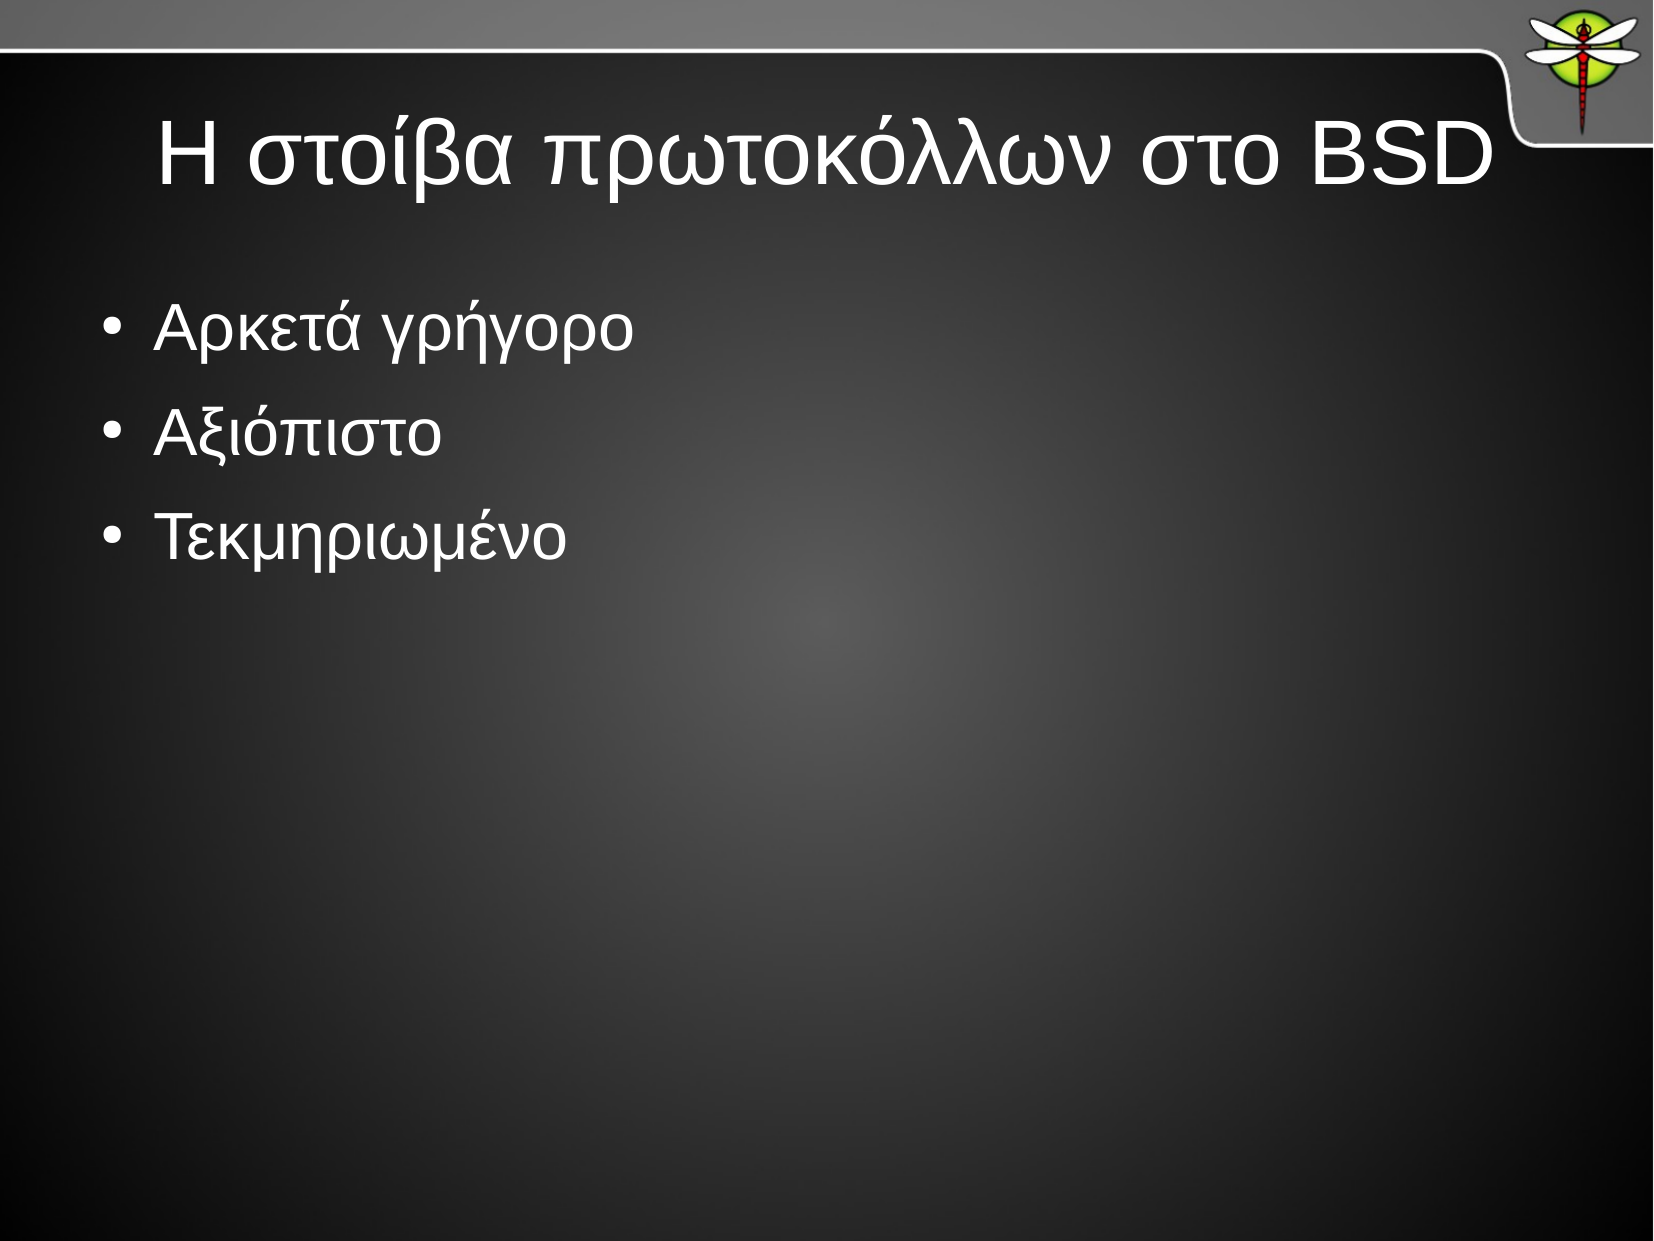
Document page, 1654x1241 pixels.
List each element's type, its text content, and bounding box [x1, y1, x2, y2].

title Η στοίβα πρωτοκόλλων στο BSD [82, 49, 1571, 257]
list Αρκετά γρήγορο Αξιόπιστο Τεκμηριωμένο [82, 290, 1571, 1109]
picture [0, 0, 1654, 1241]
